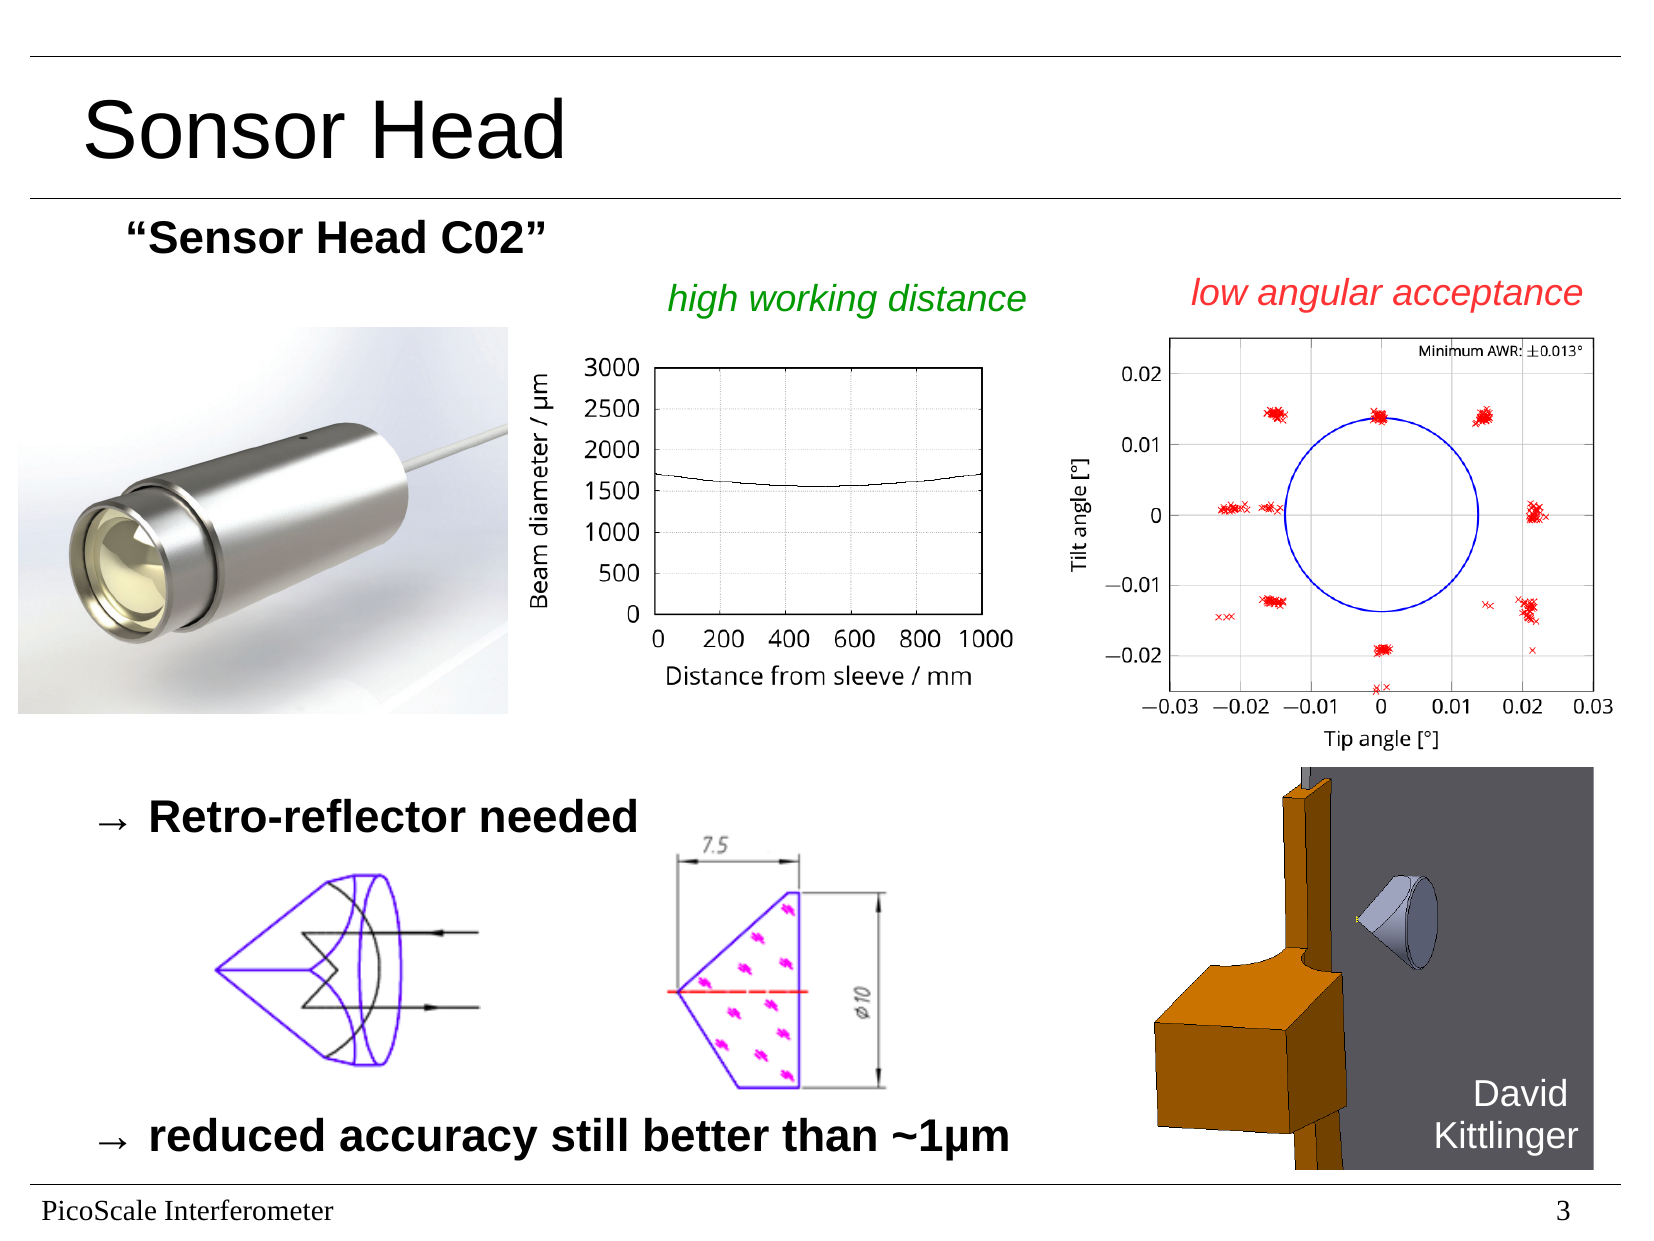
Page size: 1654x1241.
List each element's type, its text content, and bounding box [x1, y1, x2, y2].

picture [18, 327, 508, 714]
picture [1062, 767, 1594, 1170]
text_box David Kittlinger [1278, 1065, 1594, 1164]
picture [661, 827, 888, 1093]
picture [210, 867, 481, 1071]
picture [1062, 326, 1618, 754]
text_box “Sensor Head C02” [110, 204, 891, 271]
text_box → Retro-reflector needed [75, 783, 856, 850]
text_box low angular acceptance [1140, 264, 1636, 321]
text_box → reduced accuracy still better than ~1µm [75, 1102, 1096, 1220]
text_box high working distance [600, 270, 1096, 327]
picture [512, 344, 1051, 712]
title Sonsor Head [82, 49, 1571, 211]
